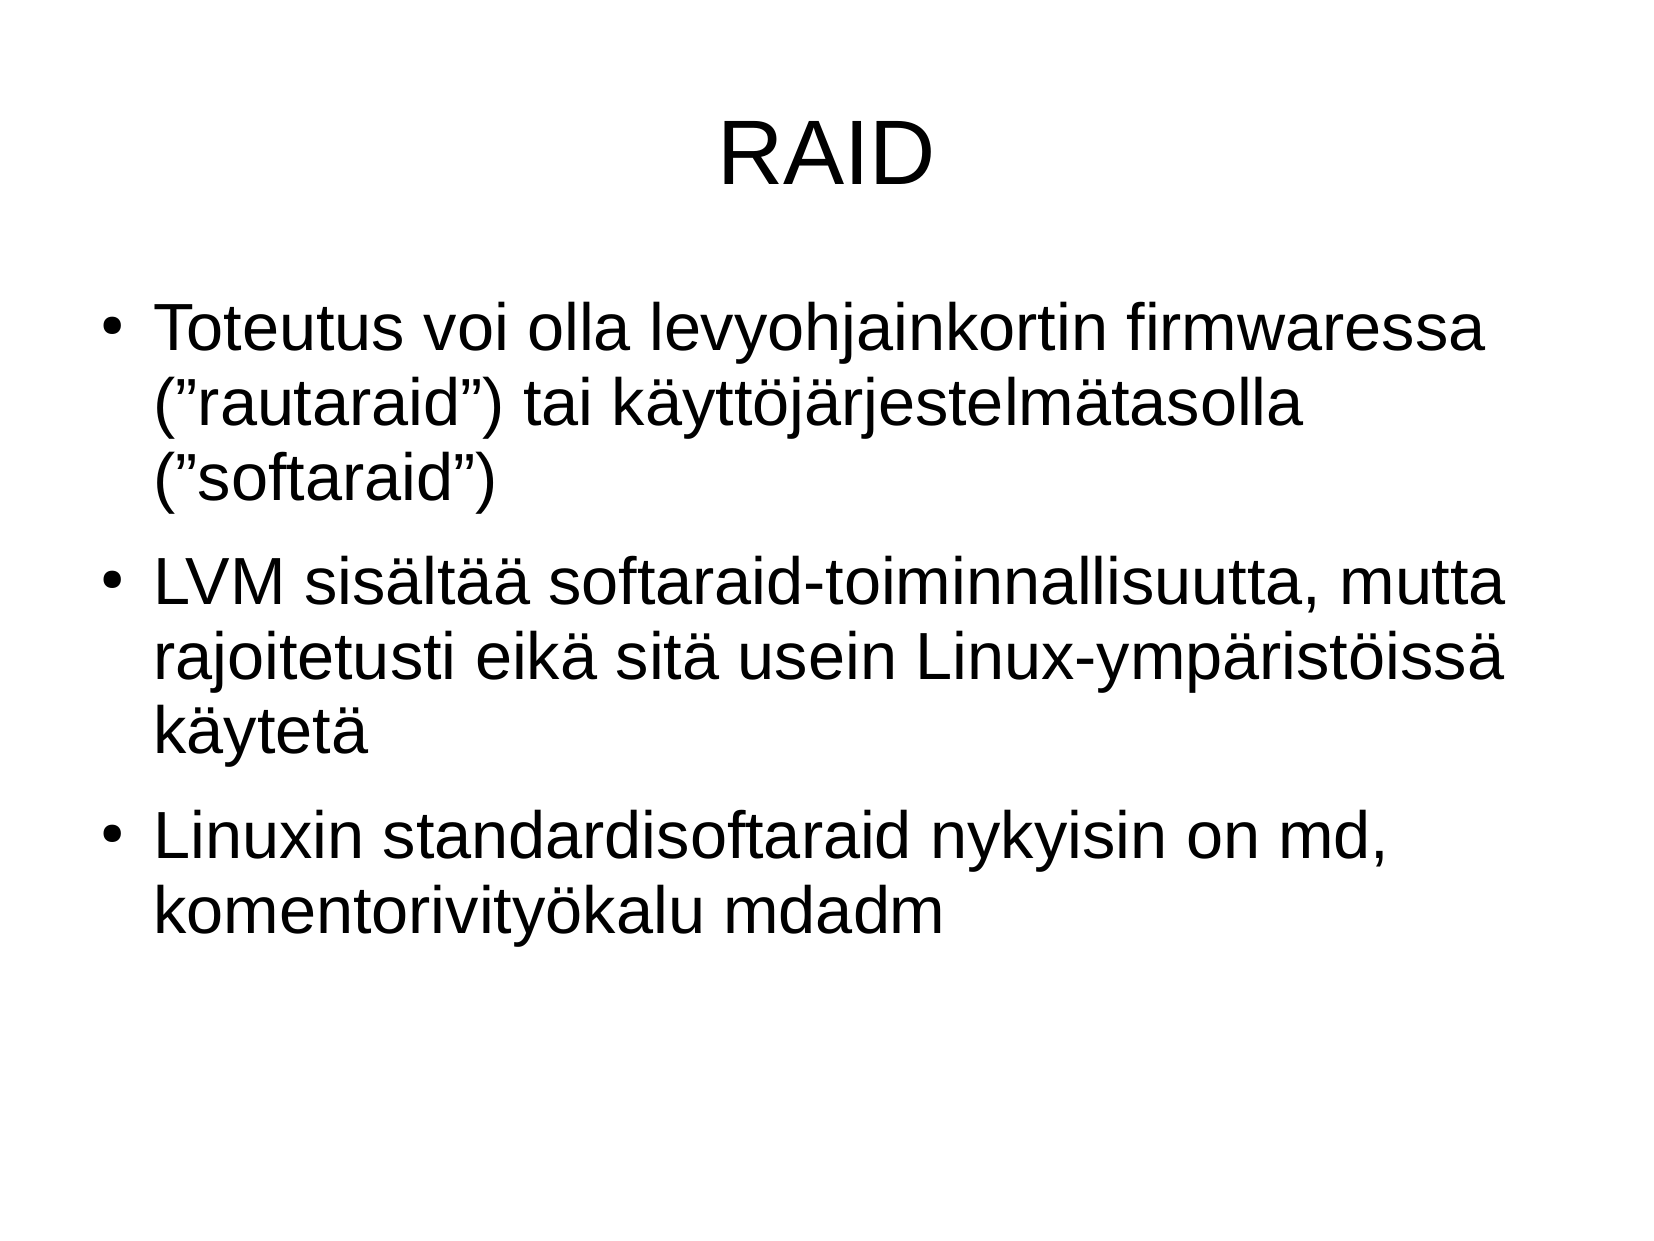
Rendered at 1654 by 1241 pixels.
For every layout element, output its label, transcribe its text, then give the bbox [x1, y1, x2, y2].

title RAID [82, 49, 1571, 257]
list Toteutus voi olla levyohjainkortin firmwaressa (”rautaraid”) tai käyttöjärjestelmätasolla (”softaraid”) LVM sisältää softaraid-toiminnallisuutta, mutta rajoitetusti eikä sitä usein Linux-ympäristöissä käytetä Linuxin standardisoftaraid nykyisin on md, komentorivityökalu mdadm [82, 290, 1571, 1010]
